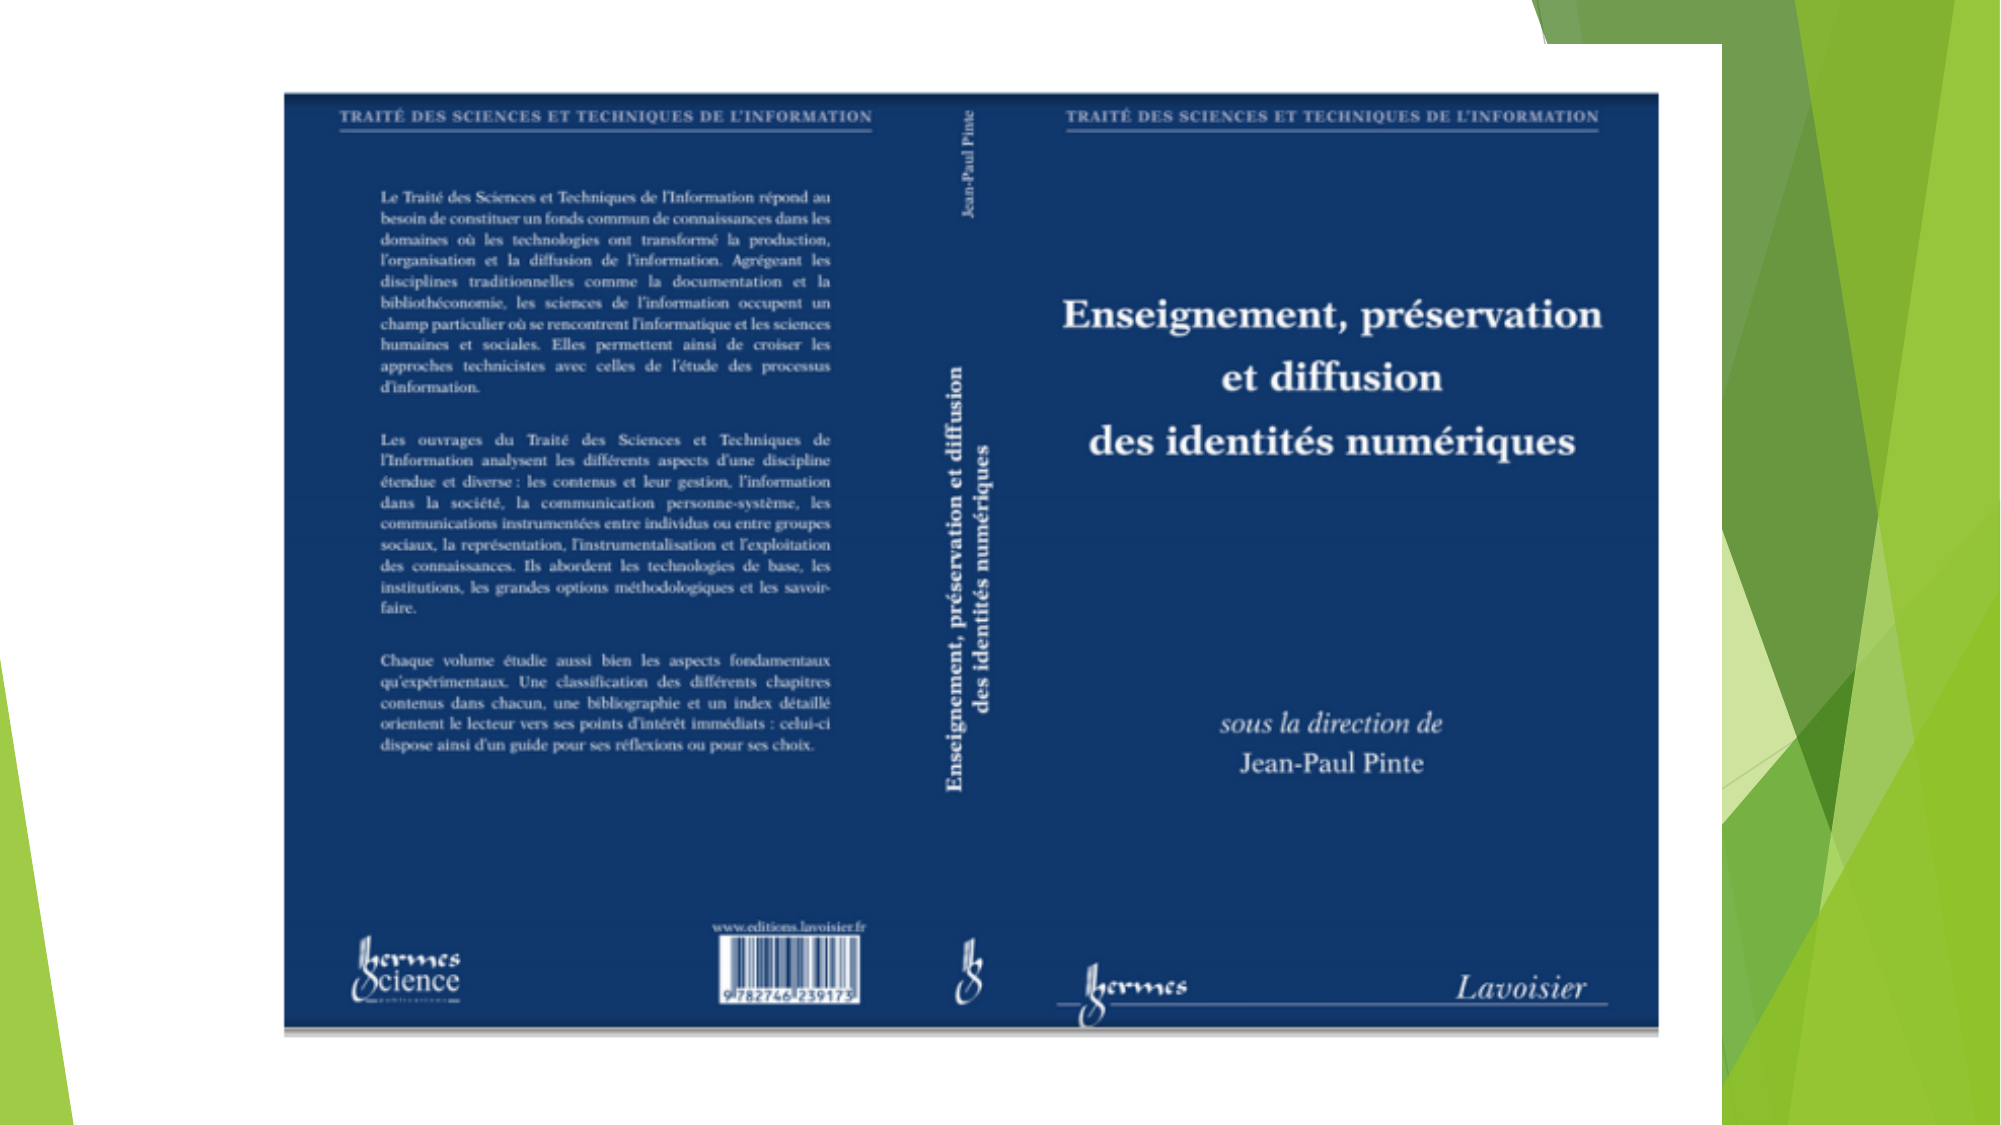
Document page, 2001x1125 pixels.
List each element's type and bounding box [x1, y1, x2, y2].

picture [232, 44, 1722, 1125]
